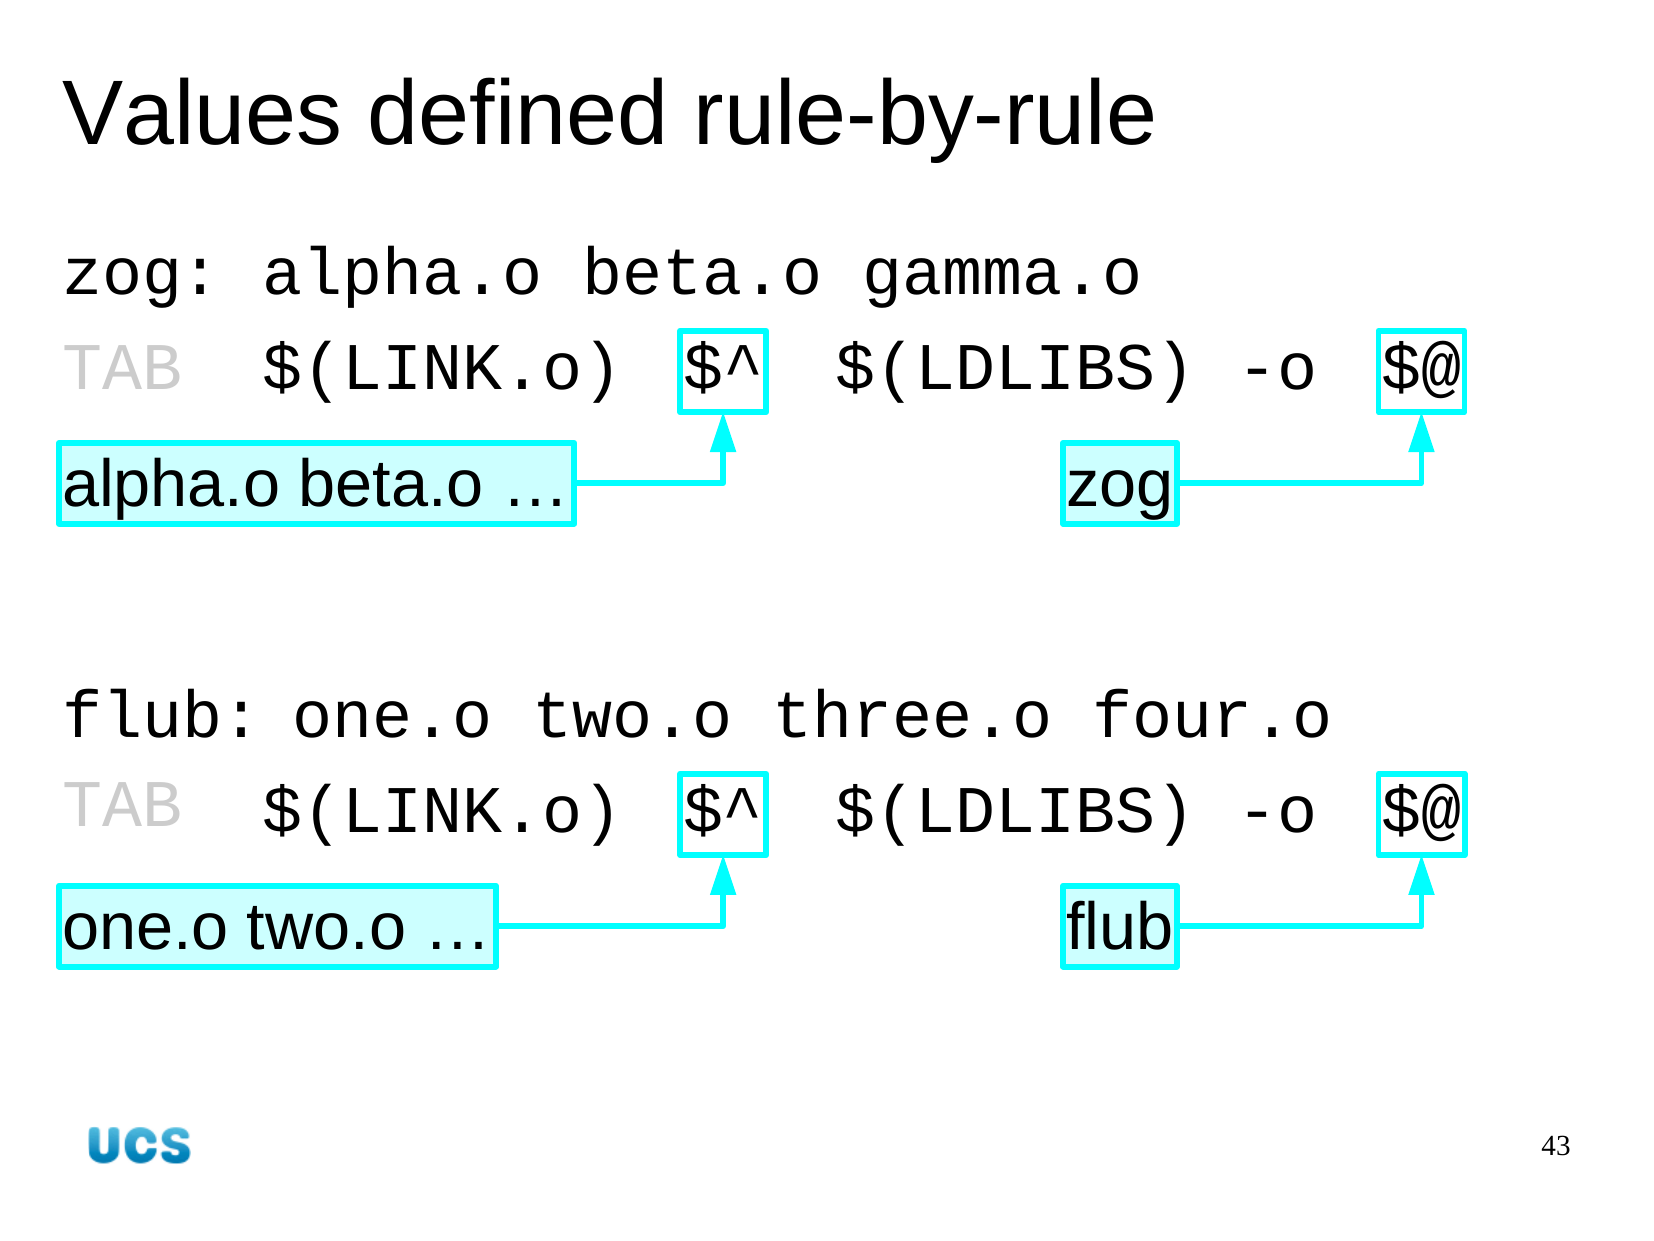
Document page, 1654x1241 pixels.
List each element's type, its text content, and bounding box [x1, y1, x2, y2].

text_box flub [59, 679, 218, 761]
text_box TAB [59, 767, 186, 850]
text_box alpha.o beta.o … [59, 442, 575, 524]
text_box $(LINK.o) [259, 773, 626, 856]
text_box -o [1234, 773, 1321, 856]
text_box Values defined rule-by-rule [59, 59, 1162, 168]
text_box $^ [680, 330, 767, 413]
text_box one.o two.o three.o four.o [289, 679, 1336, 761]
text_box alpha.o beta.o gamma.o [259, 236, 1146, 318]
text_box $(LINK.o) [259, 330, 626, 413]
text_box $^ [680, 773, 767, 856]
text_box flub [1062, 885, 1177, 967]
text_box -o [1234, 330, 1321, 413]
text_box one.o two.o … [59, 885, 497, 967]
text_box $(LDLIBS) [832, 773, 1199, 856]
text_box : [218, 679, 265, 761]
picture [88, 1126, 191, 1165]
text_box $@ [1378, 773, 1465, 856]
text_box zog [1062, 442, 1178, 524]
text_box zog [59, 236, 177, 318]
text_box TAB [59, 330, 186, 413]
text_box $@ [1378, 330, 1465, 413]
text_box $(LDLIBS) [832, 330, 1199, 413]
text_box : [177, 236, 224, 318]
